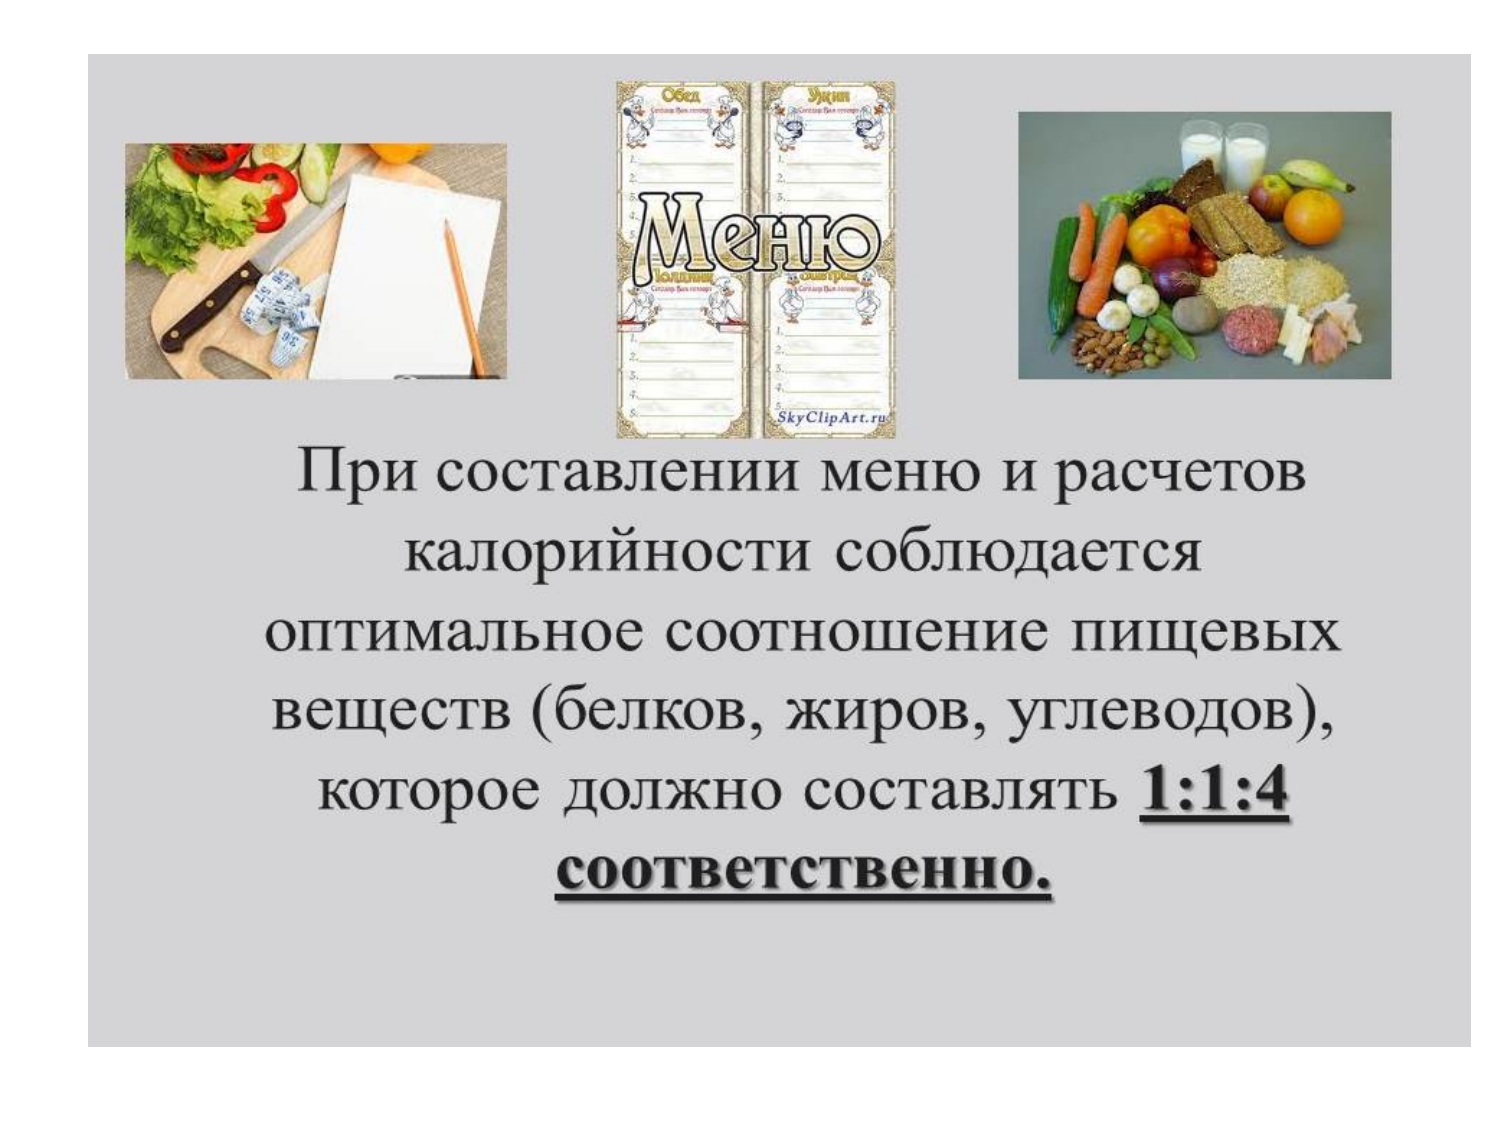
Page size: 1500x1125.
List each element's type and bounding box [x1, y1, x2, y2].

picture [88, 54, 1471, 1047]
